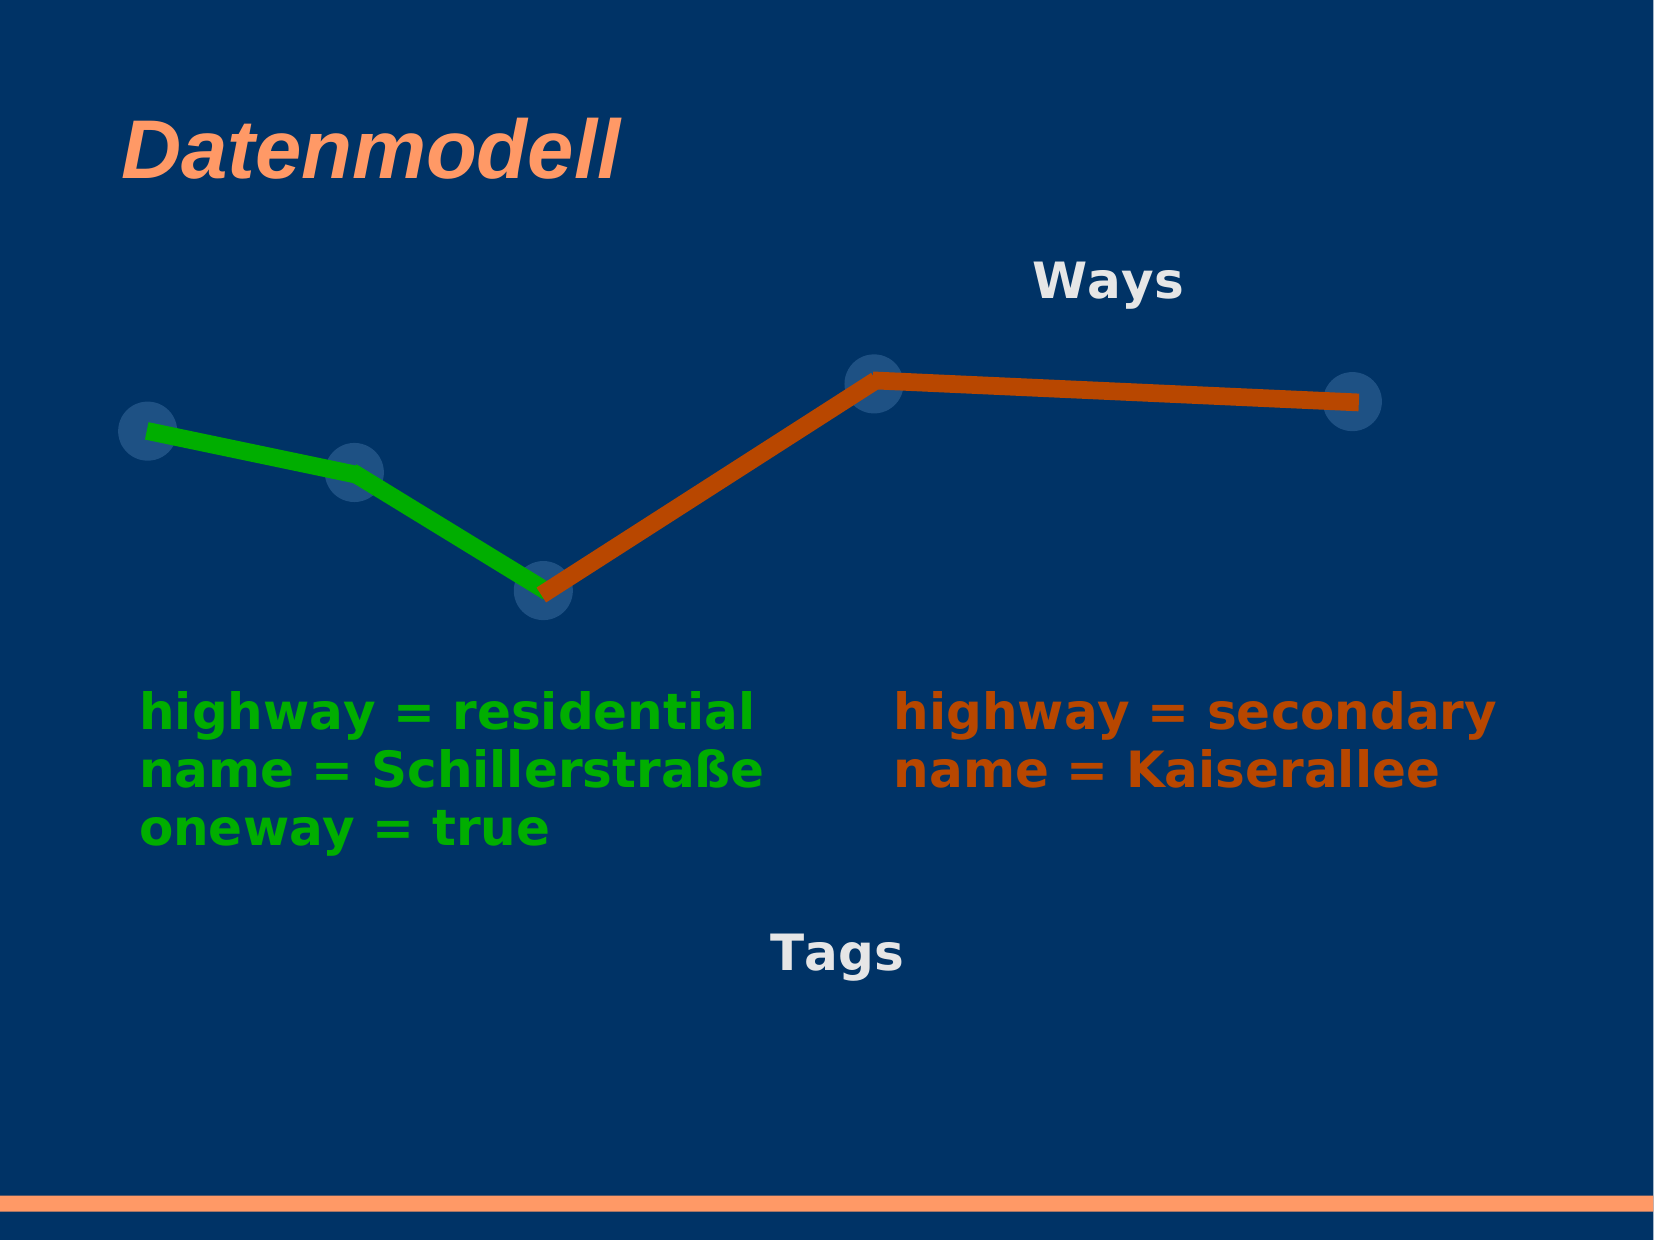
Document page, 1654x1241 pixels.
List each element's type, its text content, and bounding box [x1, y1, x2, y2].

text_box [328, 442, 384, 480]
text_box [118, 401, 178, 461]
text_box [513, 583, 573, 621]
text_box [1324, 372, 1382, 432]
text_box highway = secondary name = Kaiserallee [879, 675, 1501, 807]
text_box [854, 390, 903, 414]
text_box Ways [1017, 244, 1196, 318]
text_box [525, 561, 564, 580]
text_box Tags [755, 916, 917, 990]
text_box [844, 354, 902, 389]
text_box highway = residential name = Schillerstraße oneway = true [124, 675, 768, 865]
text_box [325, 478, 373, 503]
title Datenmodell [121, 46, 1534, 254]
